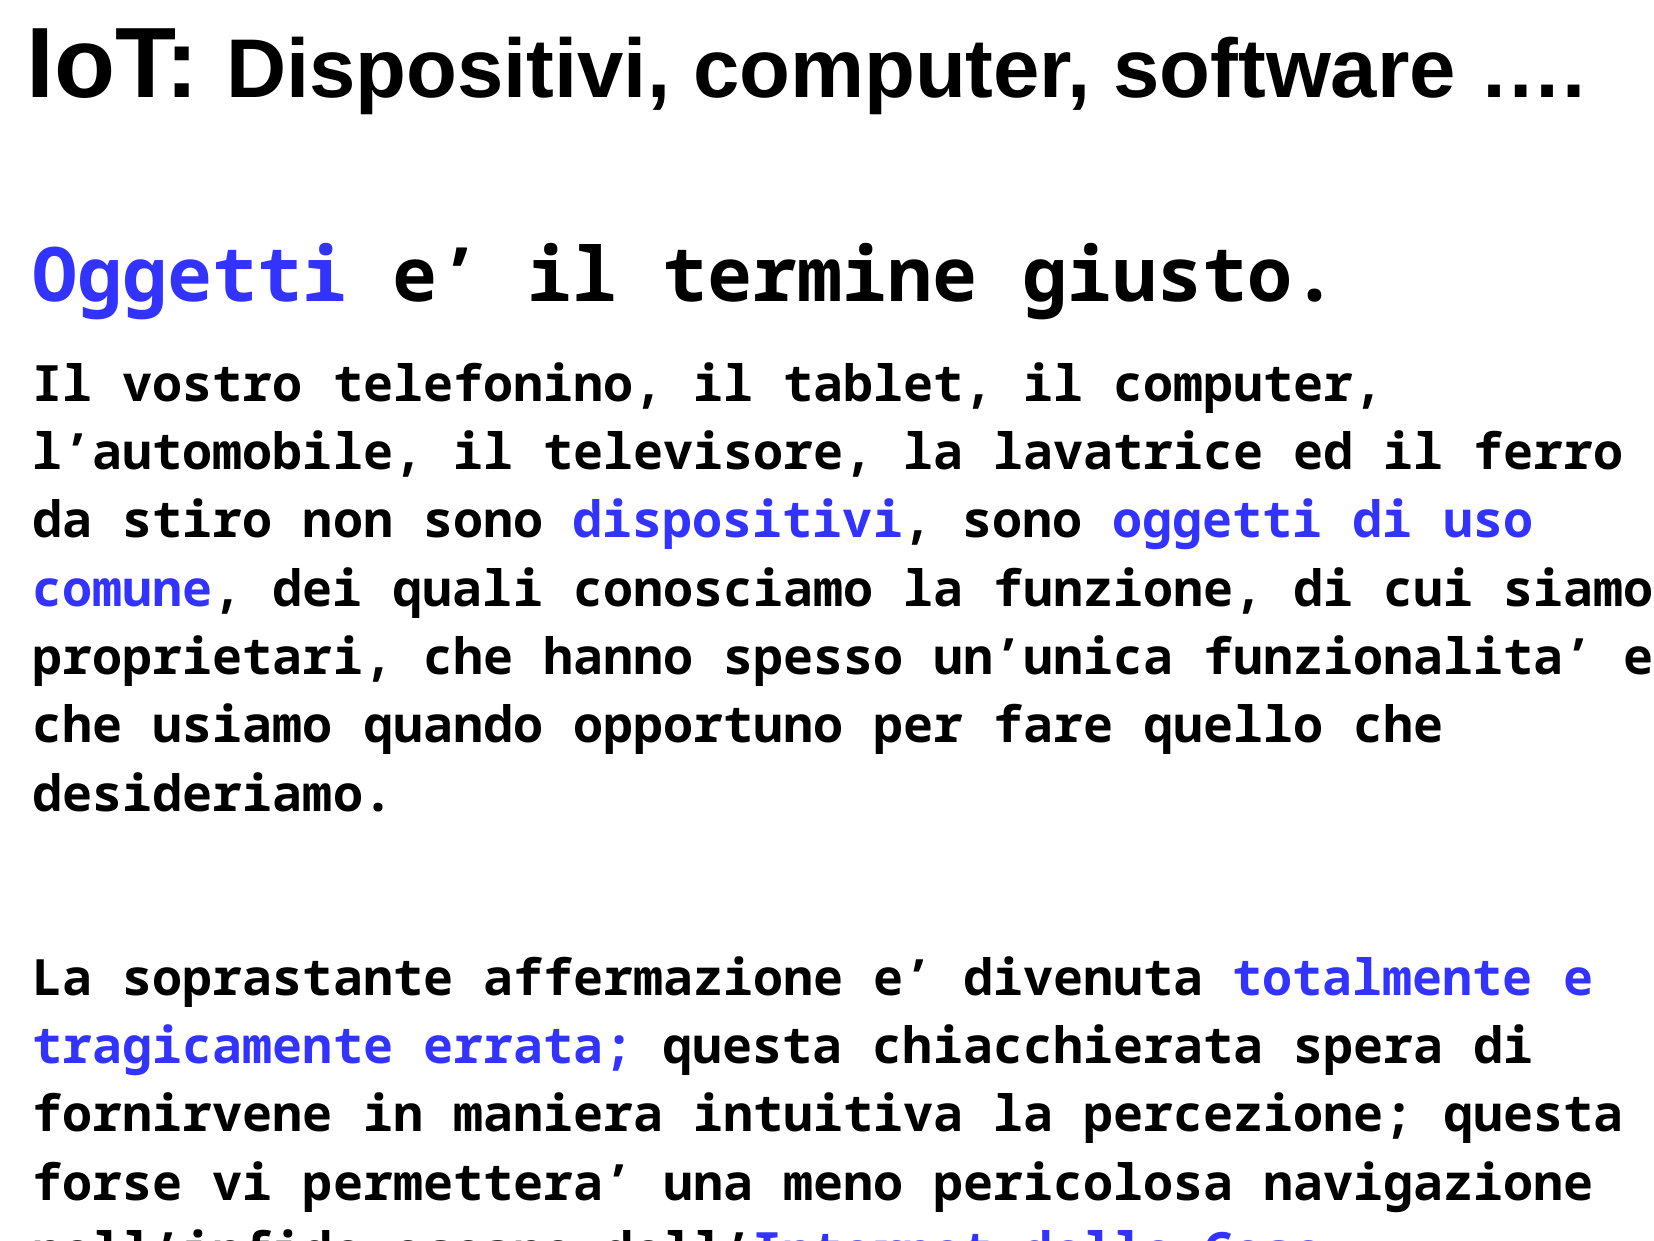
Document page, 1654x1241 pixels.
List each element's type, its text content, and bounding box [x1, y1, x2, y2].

text_box Oggetti e’ il termine giusto. Il vostro telefonino, il tablet, il computer, l’automobile, il televisore, la lavatrice ed il ferro da stiro non sono dispositivi, sono oggetti di uso comune, dei quali conosciamo la funzione, di cui siamo proprietari, che hanno spesso un’unica funzionalita’ e che usiamo quando opportuno per fare quello che desideriamo. La soprastante affermazione e’ divenuta totalmente e tragicamente errata; questa chiacchierata spera di fornirvene in maniera intuitiva la percezione; questa forse vi permettera’ una meno pericolosa navigazione nell’infido oceano dell’Internet delle Cose. [18, 214, 1654, 1214]
picture [11, 0, 1654, 1241]
title [82, 49, 1571, 214]
